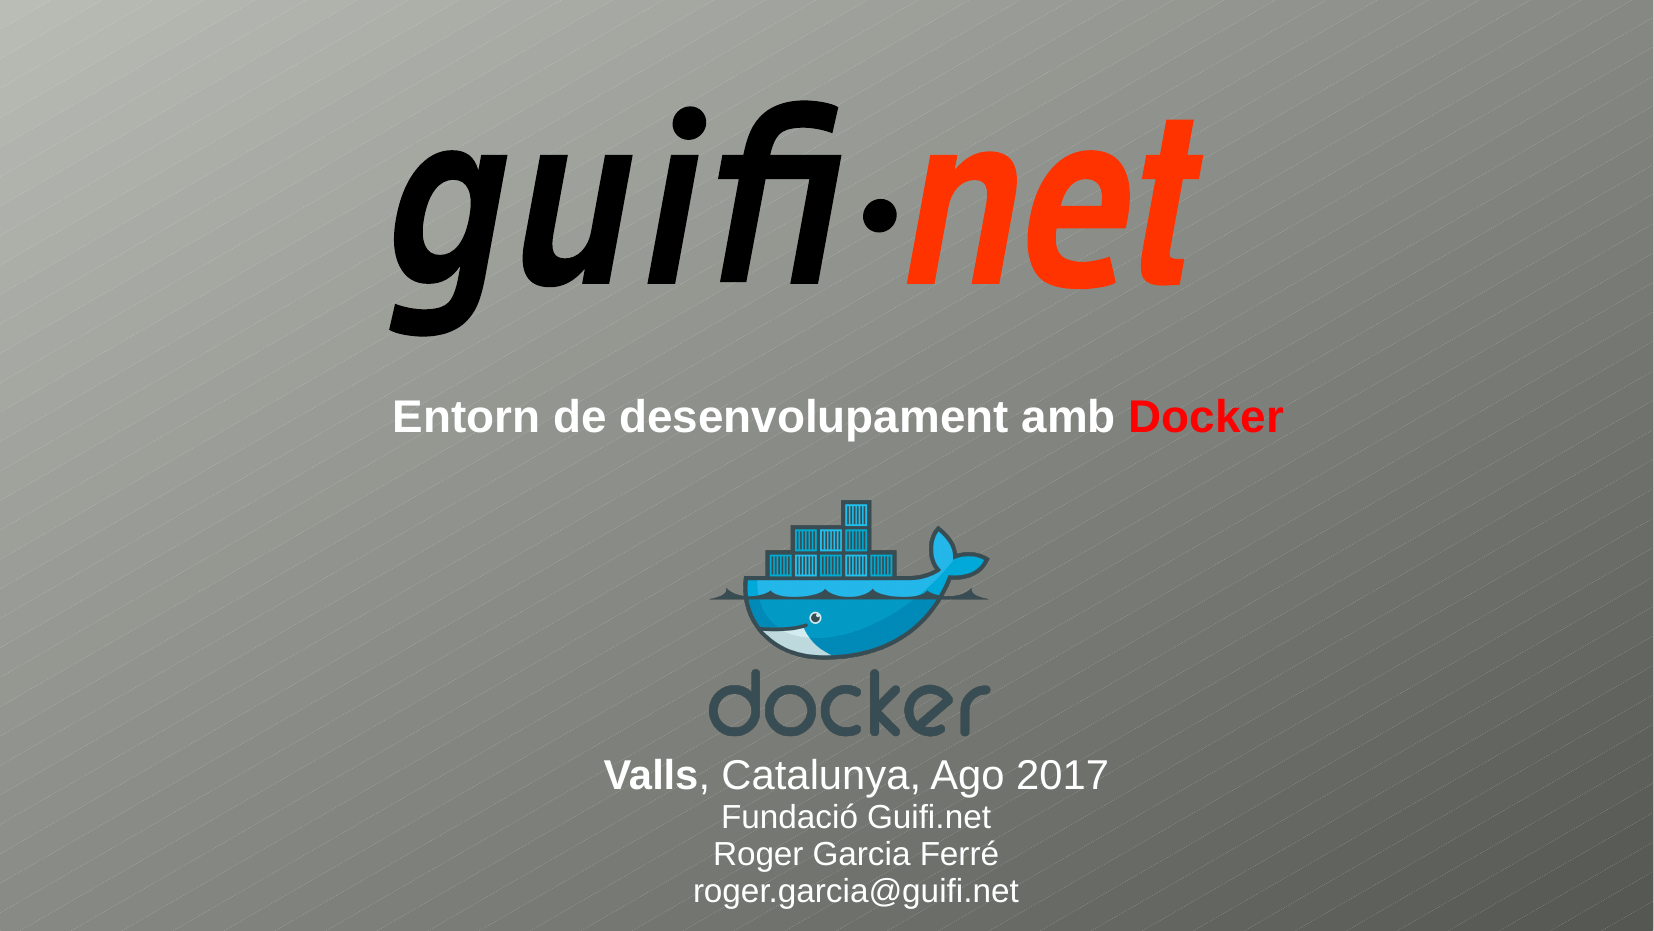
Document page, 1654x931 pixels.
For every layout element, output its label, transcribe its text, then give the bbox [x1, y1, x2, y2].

title Entorn de desenvolupament amb Docker [94, 354, 1583, 709]
text_box Valls, Catalunya, Ago 2017 Fundació Guifi.net Roger Garcia Ferré roger.garcia@guifi.net [366, 658, 1347, 910]
picture [657, 448, 1040, 790]
